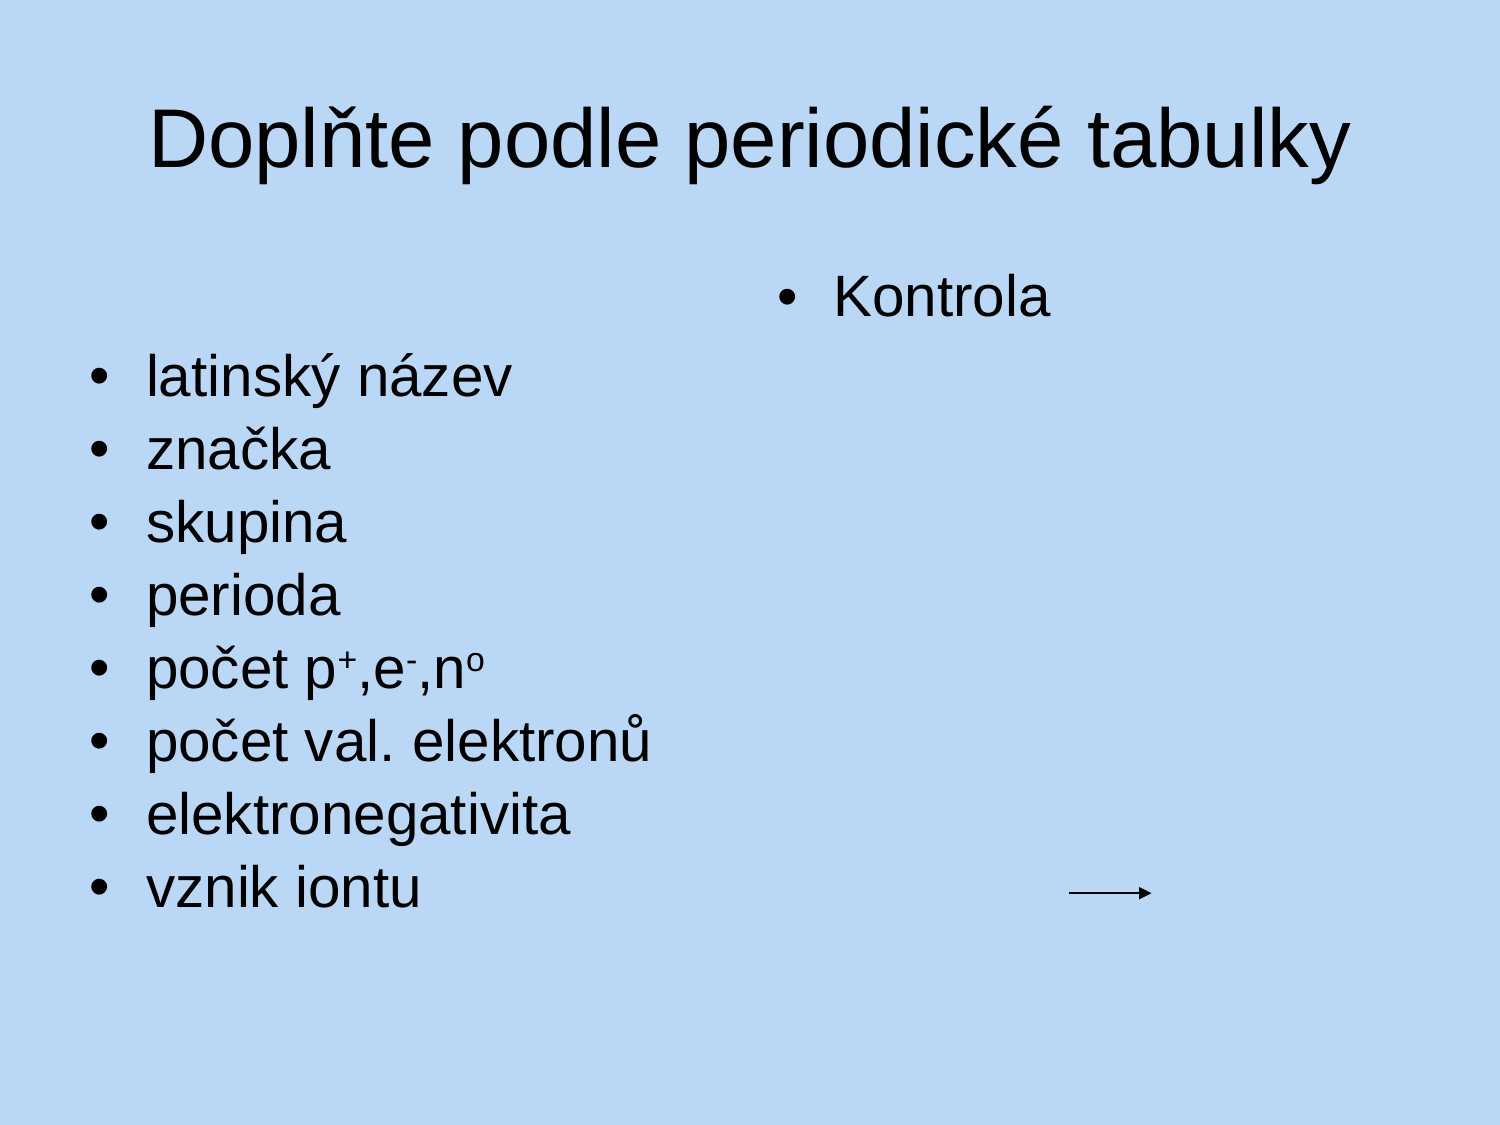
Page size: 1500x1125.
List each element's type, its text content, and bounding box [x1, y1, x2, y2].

list Kontrola Oxygenium O VI.A 2. 8,8,16 6 3,5 Oo + 2e- O [762, 262, 1426, 1125]
list latinský název značka skupina perioda počet p+,e-,no počet val. elektronů elektronegativita vznik iontu [75, 262, 738, 1006]
title Doplňte podle periodické tabulky [75, 45, 1426, 233]
